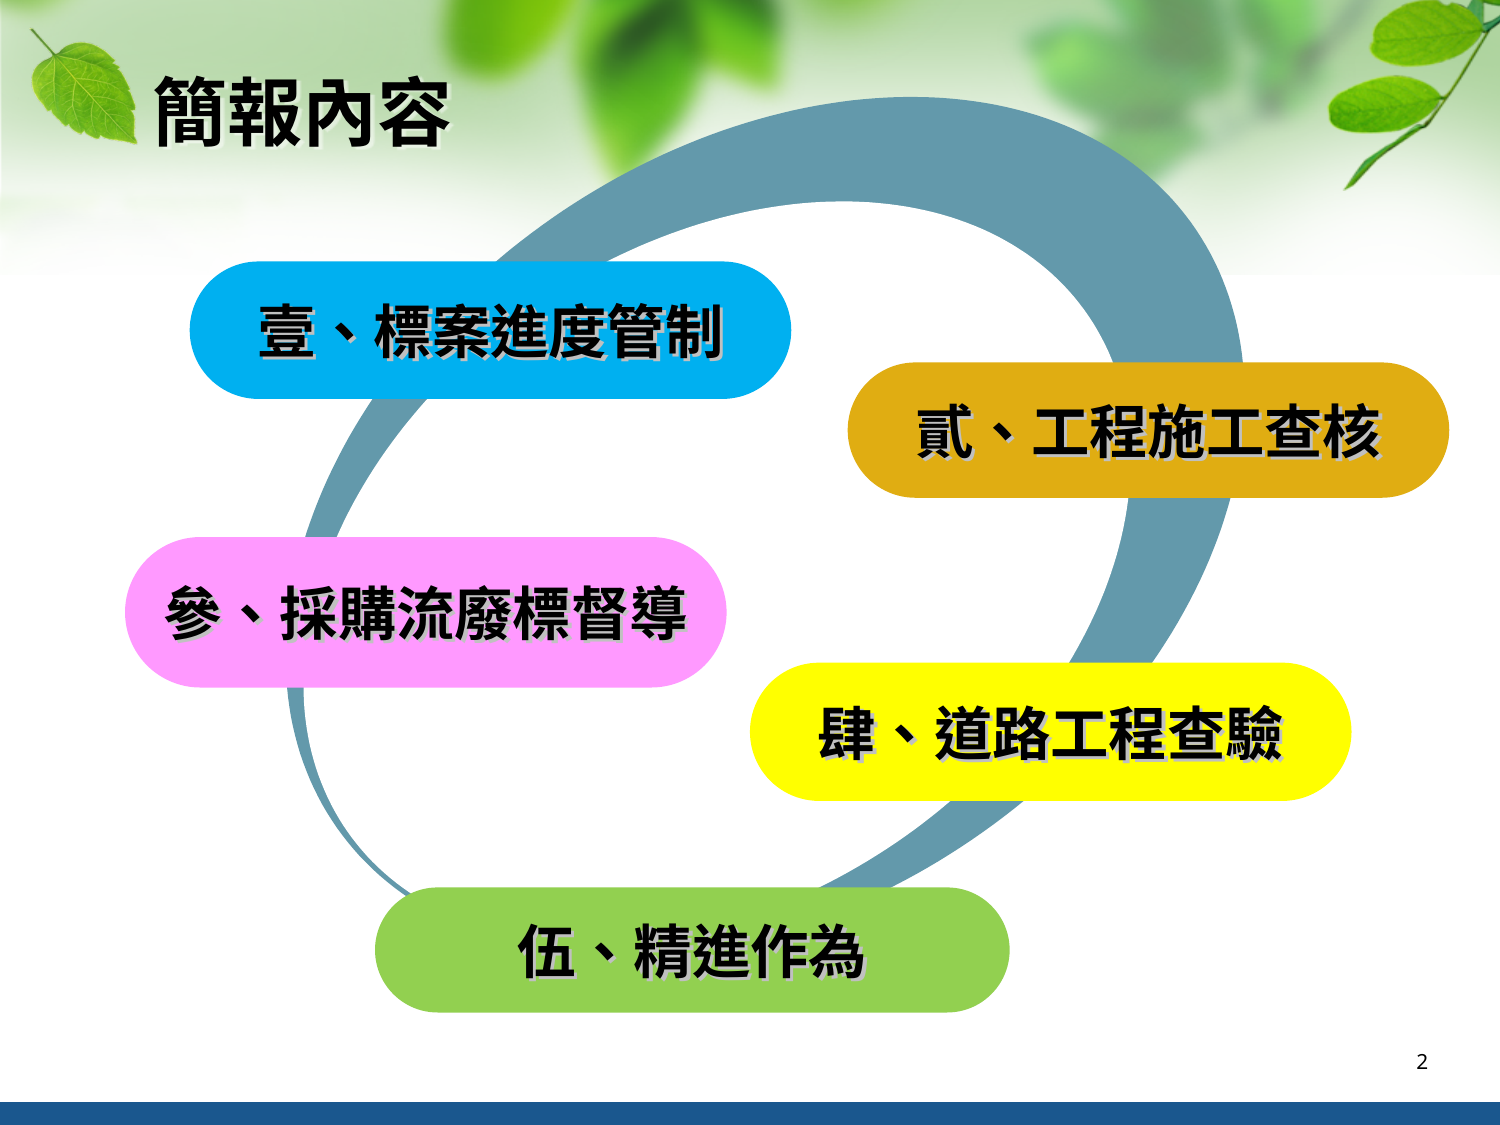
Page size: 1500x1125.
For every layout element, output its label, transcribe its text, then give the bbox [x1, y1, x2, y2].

title 簡報內容 [137, 57, 1325, 150]
text_box 肆、道路工程查驗 [749, 662, 1352, 801]
text_box [287, 150, 1450, 896]
text_box 伍、精進作為 [375, 887, 1010, 1013]
text_box [1401, 1041, 1489, 1082]
text_box 貳、工程施工查核 [900, 388, 1402, 473]
text_box 參、採購流廢標督導 [125, 537, 727, 688]
text_box 壹、標案進度管制 [189, 261, 792, 399]
